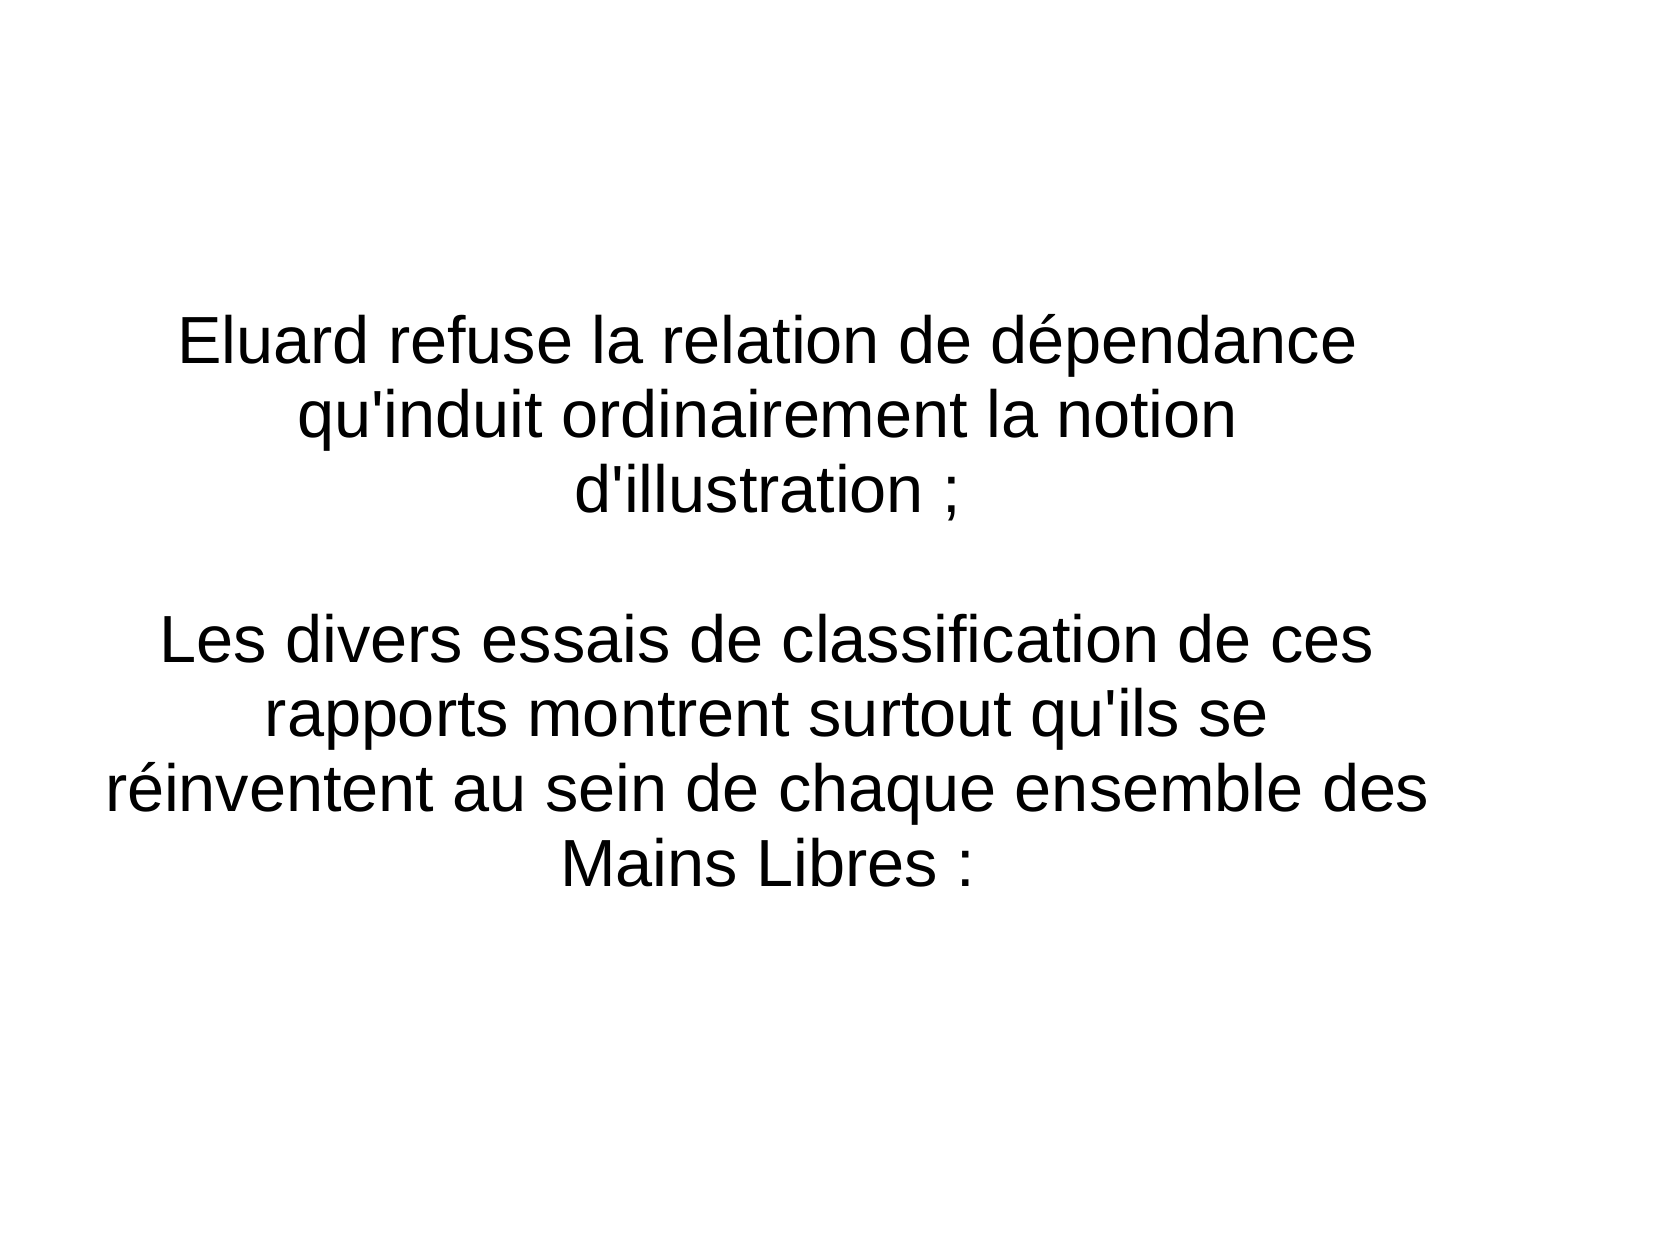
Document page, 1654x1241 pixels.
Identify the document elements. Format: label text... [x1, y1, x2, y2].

text_box Eluard refuse la relation de dépendance qu'induit ordinairement la notion d'illustration ; Les divers essais de classification de ces rapports montrent surtout qu'ils se réinventent au sein de chaque ensemble des Mains Libres : [88, 295, 1447, 1077]
